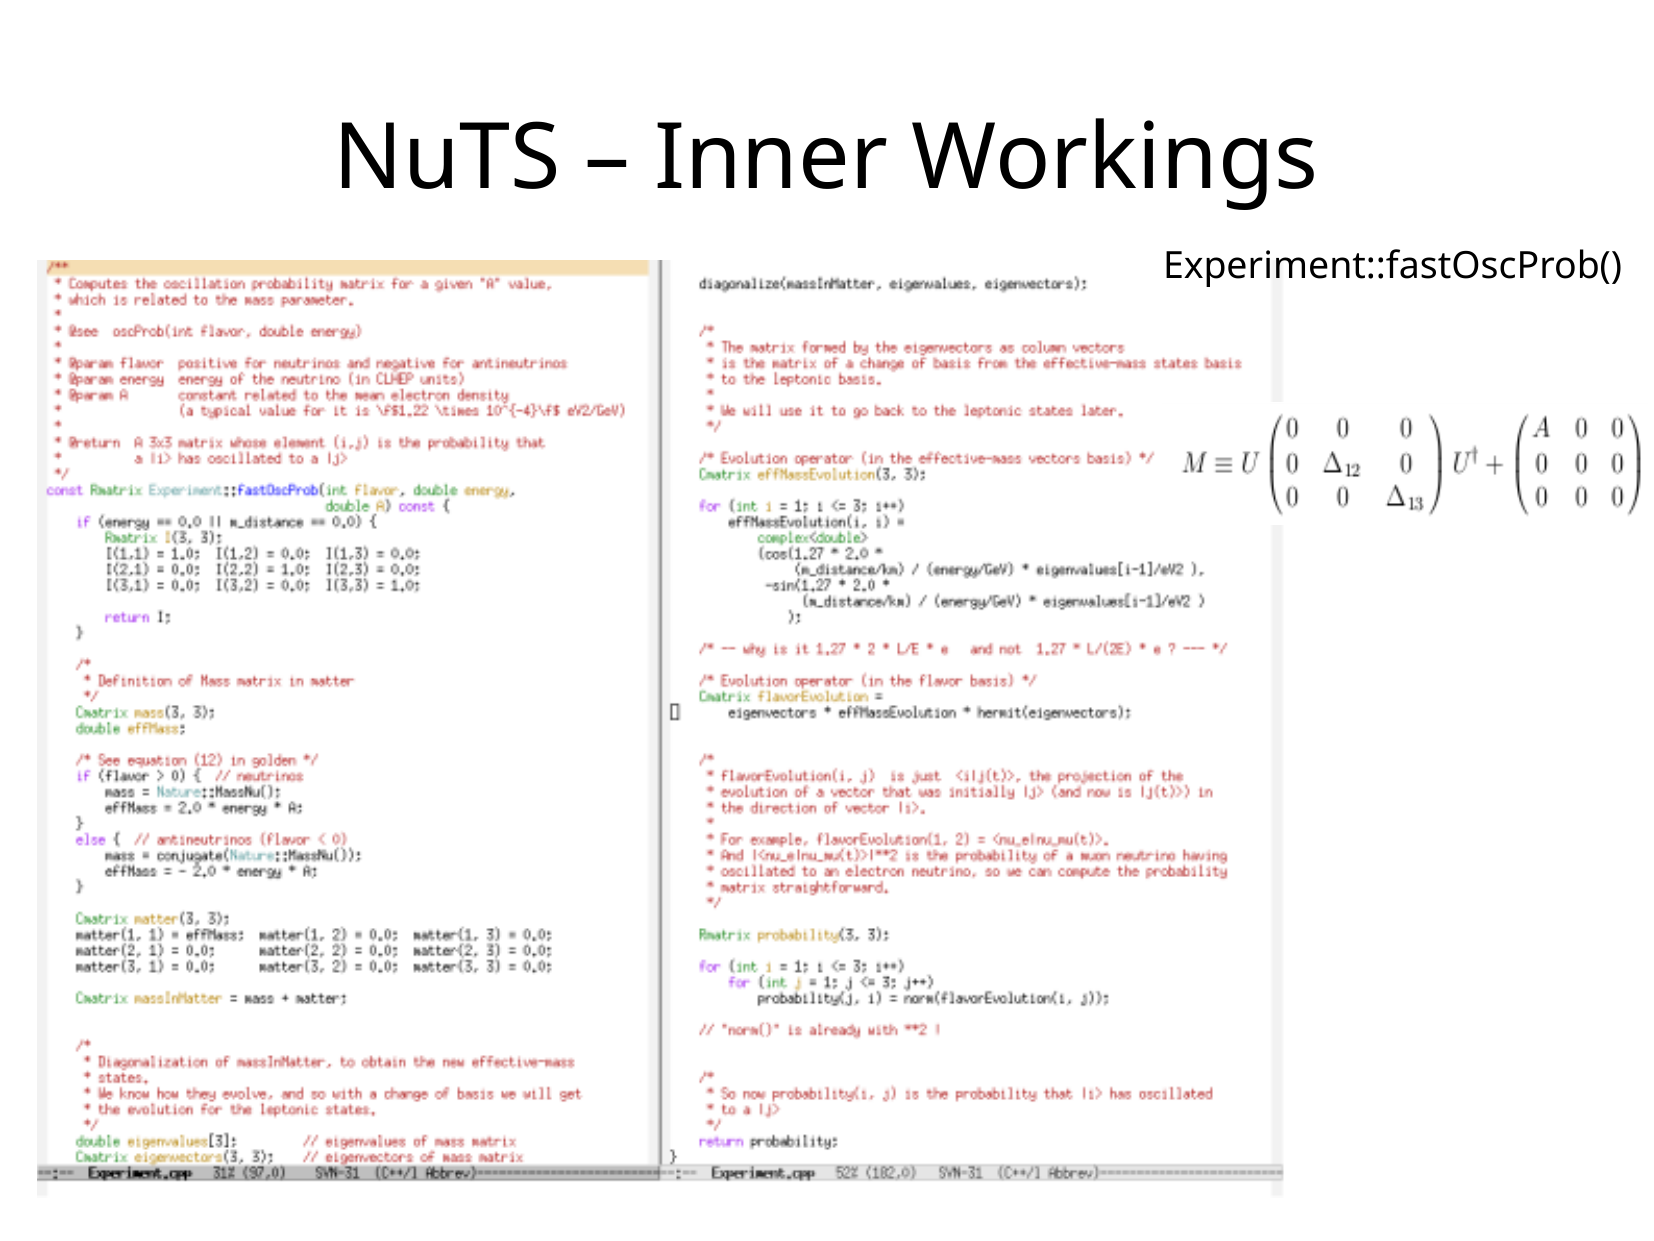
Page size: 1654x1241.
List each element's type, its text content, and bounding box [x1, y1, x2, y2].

text_box Experiment::fastOscProb() [1148, 230, 1619, 305]
picture [37, 260, 1648, 1198]
title NuTS – Inner Workings [82, 56, 1571, 250]
